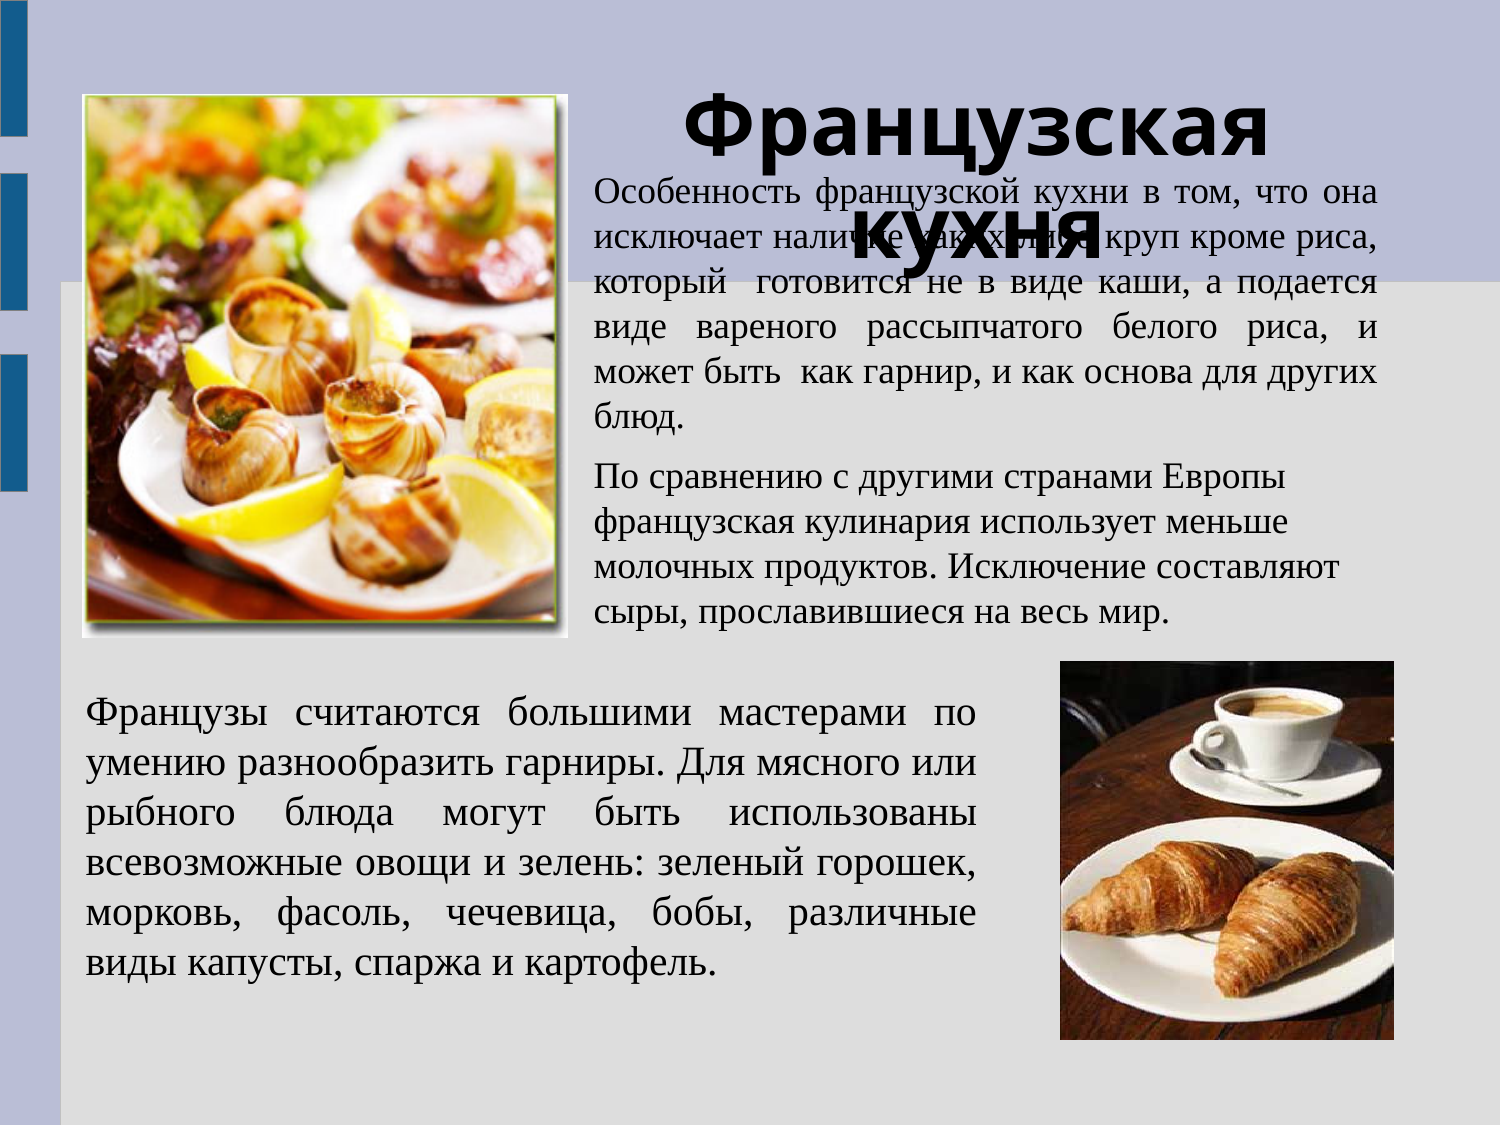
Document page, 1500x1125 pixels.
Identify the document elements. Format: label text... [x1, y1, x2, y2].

text_box Особенность французской кухни в том, что она исключает наличие каких-либо круп кроме риса, который готовится не в виде каши, а подается виде вареного рассыпчатого белого риса, и может быть как гарнир, и как основа для других блюд. [578, 158, 1394, 443]
text_box Французы считаются большими мастерами по умению разнообразить гарниры. Для мясного или рыбного блюда могут быть использованы всевозможные овощи и зелень: зеленый горошек, морковь, фасоль, чечевица, бобы, различные виды капусты, спаржа и картофель. [70, 676, 993, 992]
text_box По сравнению с другими странами Европы французская кулинария использует меньше молочных продуктов. Исключение составляют сыры, прославившиеся на весь мир. [578, 443, 1453, 639]
title Французская кухня [552, 62, 1403, 201]
picture [1060, 661, 1394, 1040]
picture [82, 94, 568, 638]
